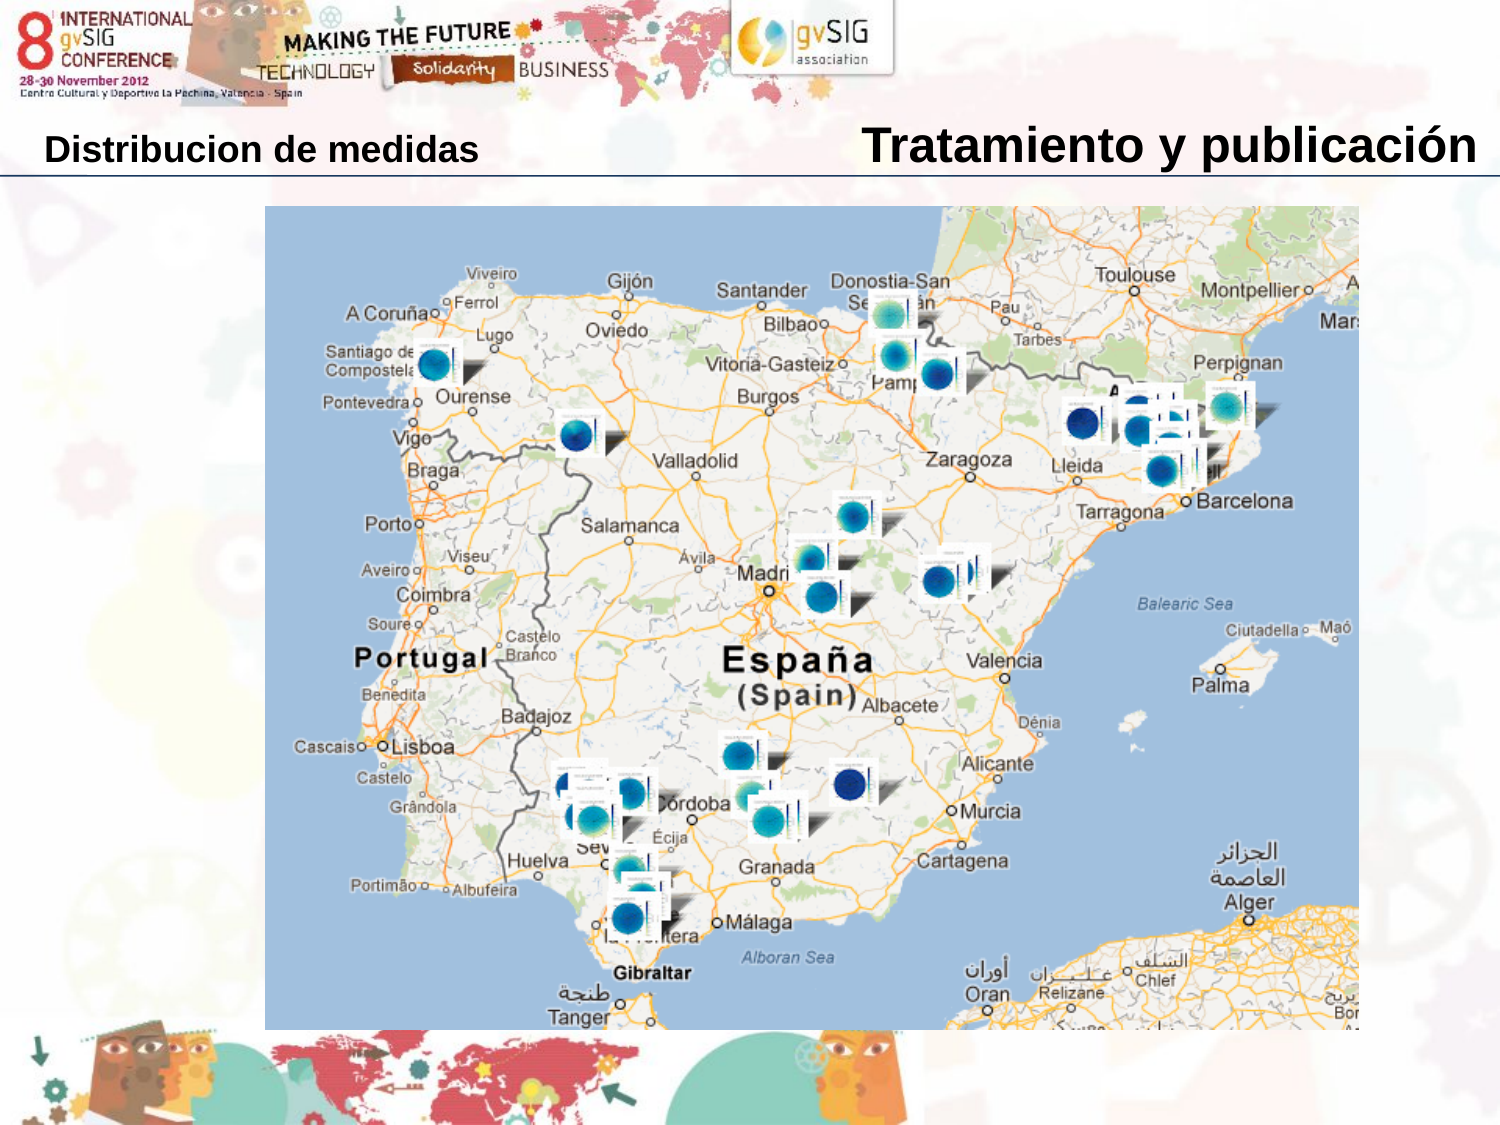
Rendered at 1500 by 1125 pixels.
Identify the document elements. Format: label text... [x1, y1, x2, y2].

picture [0, 177, 1500, 1125]
text_box Tratamiento y publicación [846, 177, 1494, 181]
picture [0, 0, 1500, 175]
text_box Distribucion de medidas [29, 117, 495, 178]
text_box Tratamiento y publicación [846, 105, 1494, 175]
